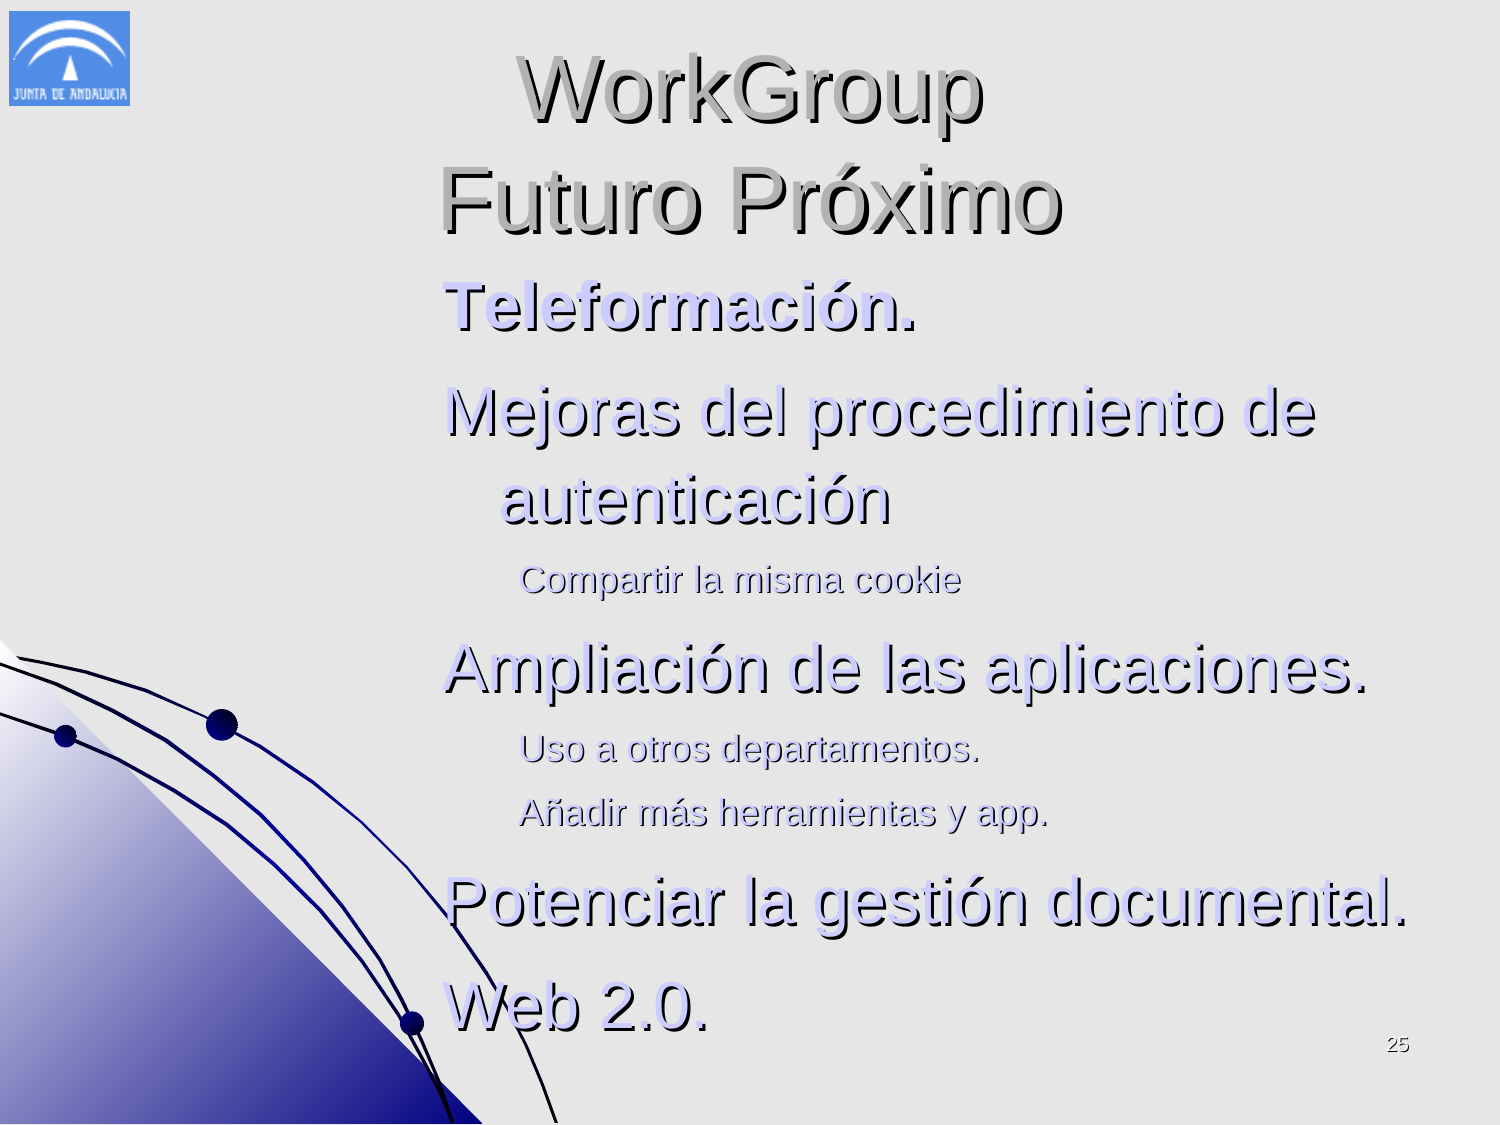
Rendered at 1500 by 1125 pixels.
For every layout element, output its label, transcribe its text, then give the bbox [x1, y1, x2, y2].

picture [9, 11, 130, 106]
title WorkGroup Futuro Próximo [75, 16, 1425, 262]
list Teleformación. Mejoras del procedimiento de autenticación Compartir la misma cookie Ampliación de las aplicaciones. Uso a otros departamentos. Añadir más herramientas y app. Potenciar la gestión documental. Web 2.0. [442, 262, 1500, 1038]
